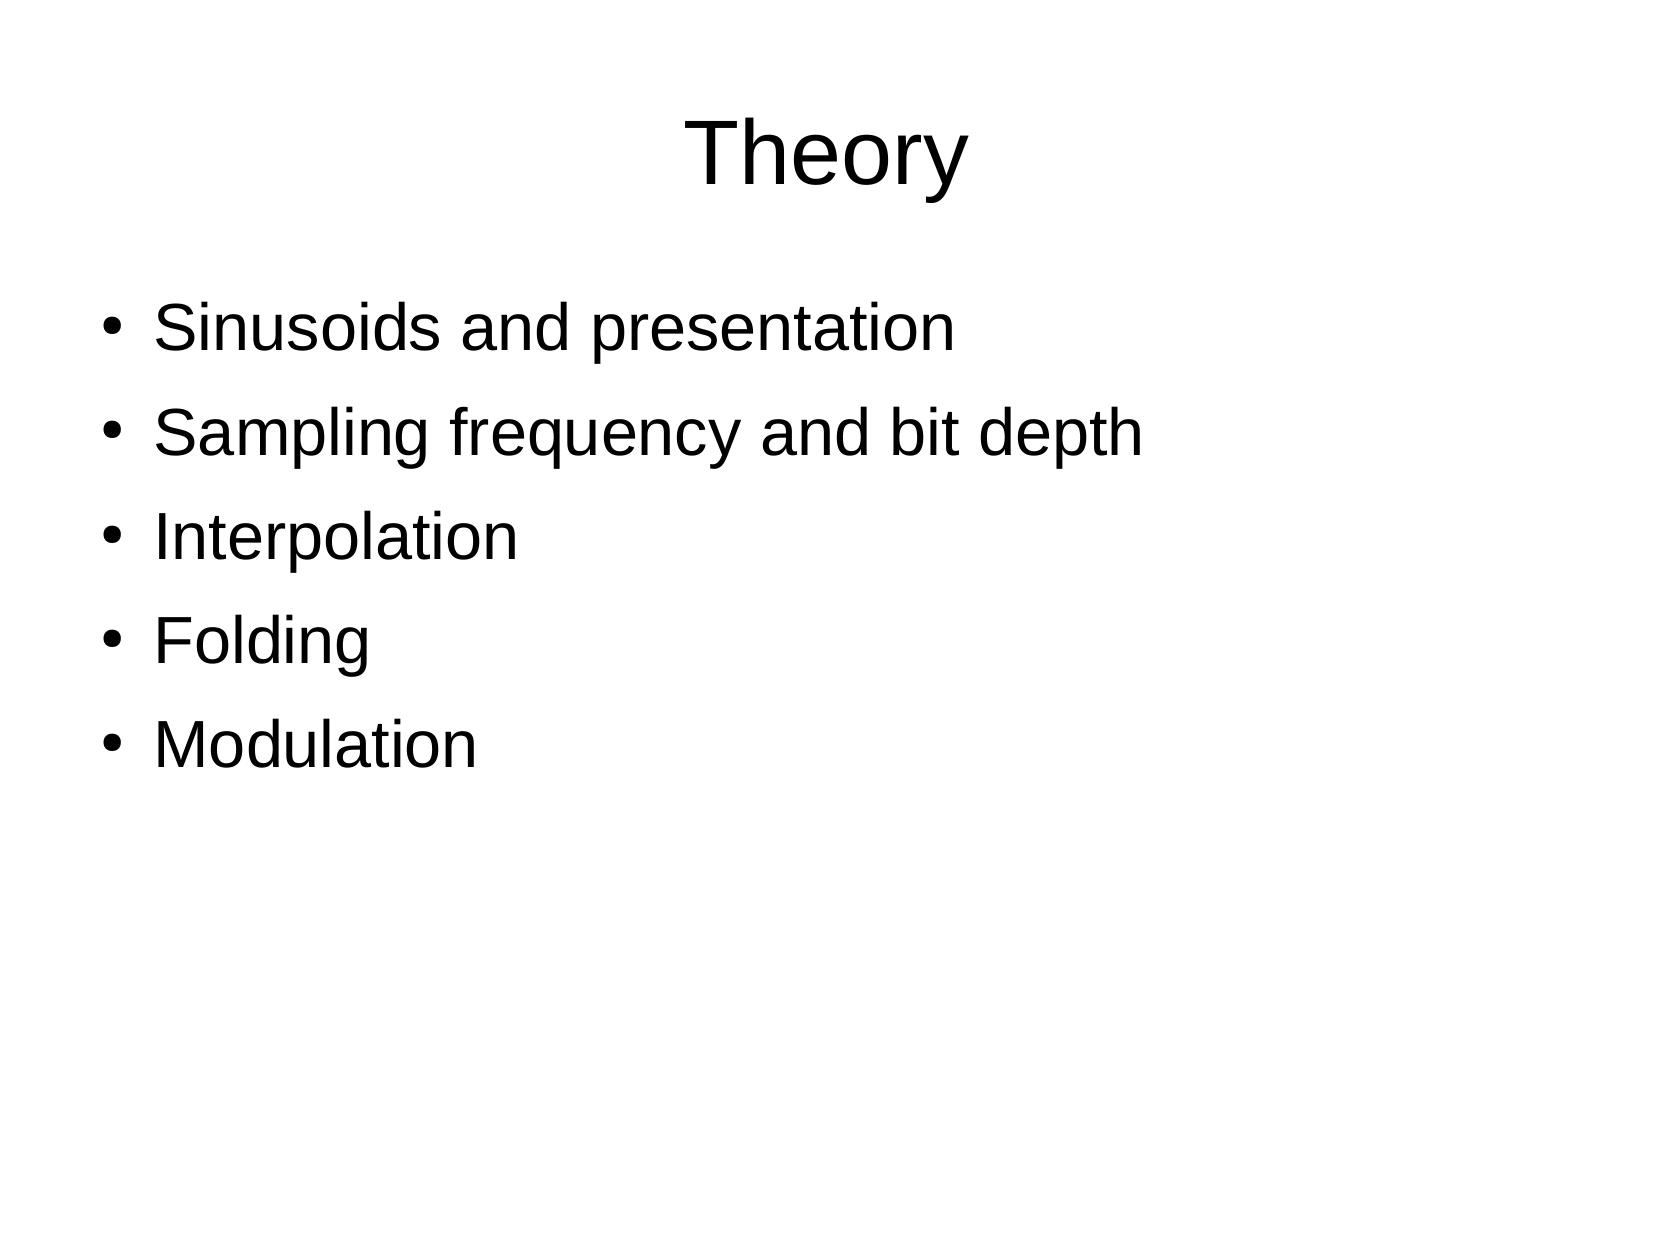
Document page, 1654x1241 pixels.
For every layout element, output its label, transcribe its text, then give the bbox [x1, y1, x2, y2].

title Theory [82, 49, 1571, 257]
list Sinusoids and presentation Sampling frequency and bit depth Interpolation Folding Modulation [82, 290, 1571, 1010]
